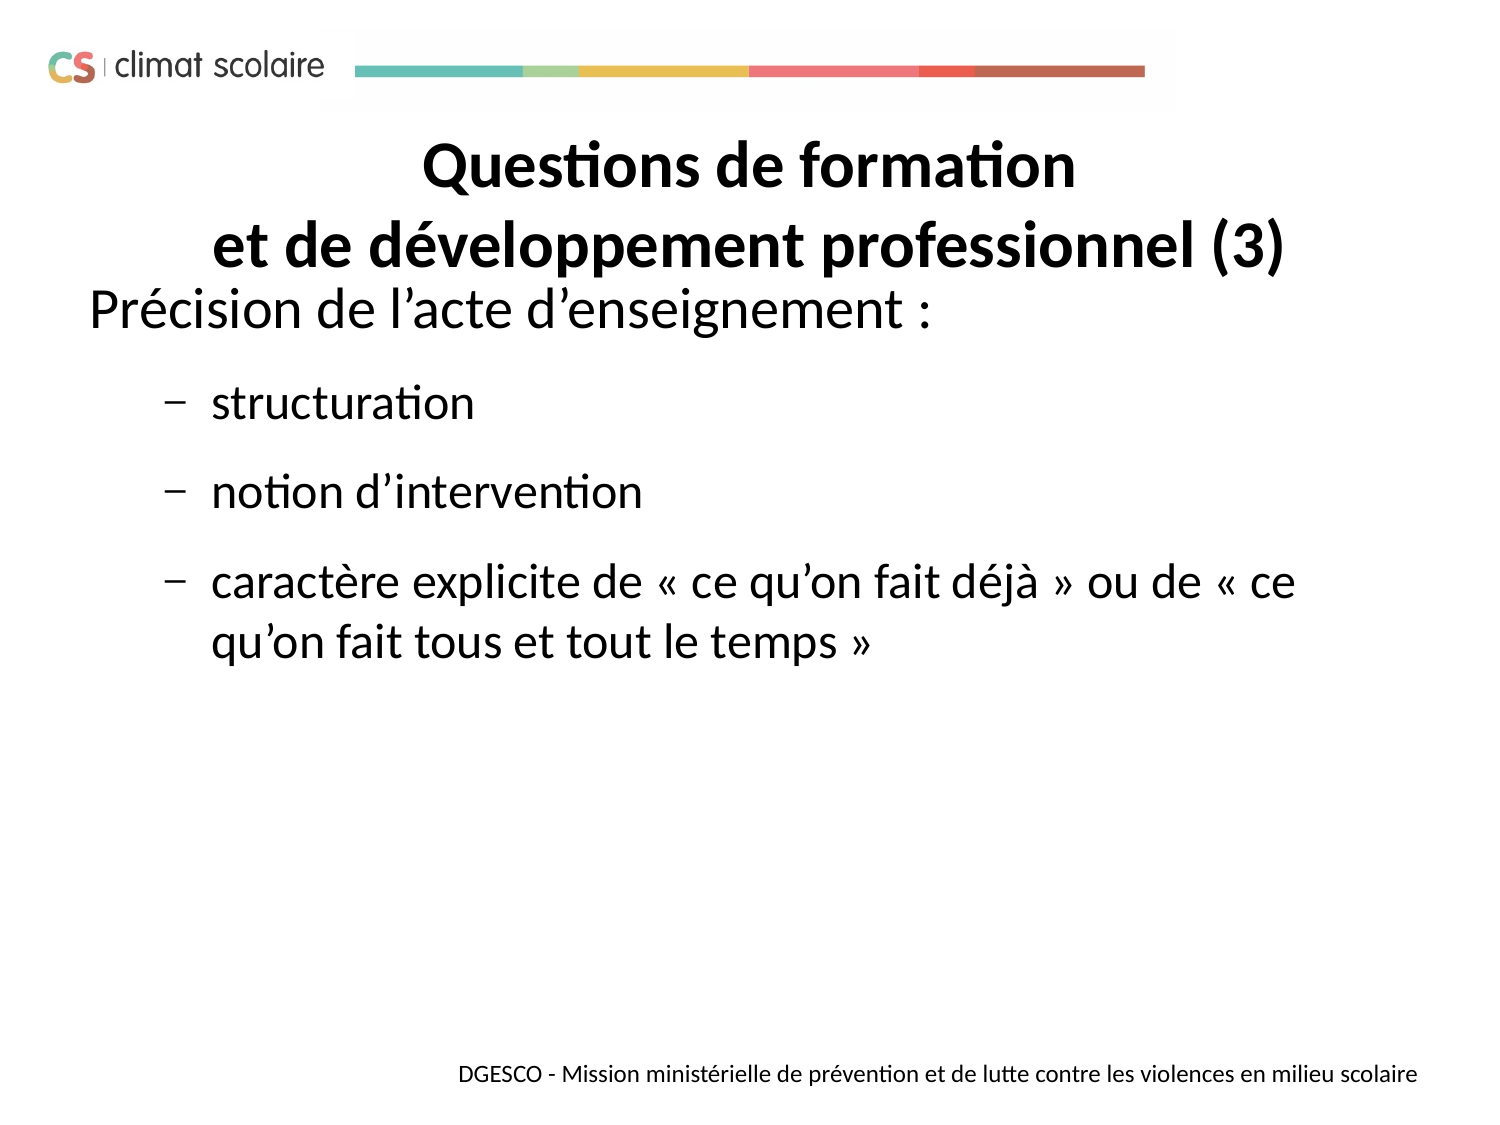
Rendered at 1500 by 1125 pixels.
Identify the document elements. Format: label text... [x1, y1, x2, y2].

picture [26, 30, 1176, 112]
title Questions de formation et de développement professionnel (3) [75, 113, 1425, 233]
list Précision de l’acte d’enseignement : structuration notion d’intervention caractère explicite de « ce qu’on fait déjà » ou de « ce qu’on fait tous et tout le temps » [75, 262, 1425, 1005]
